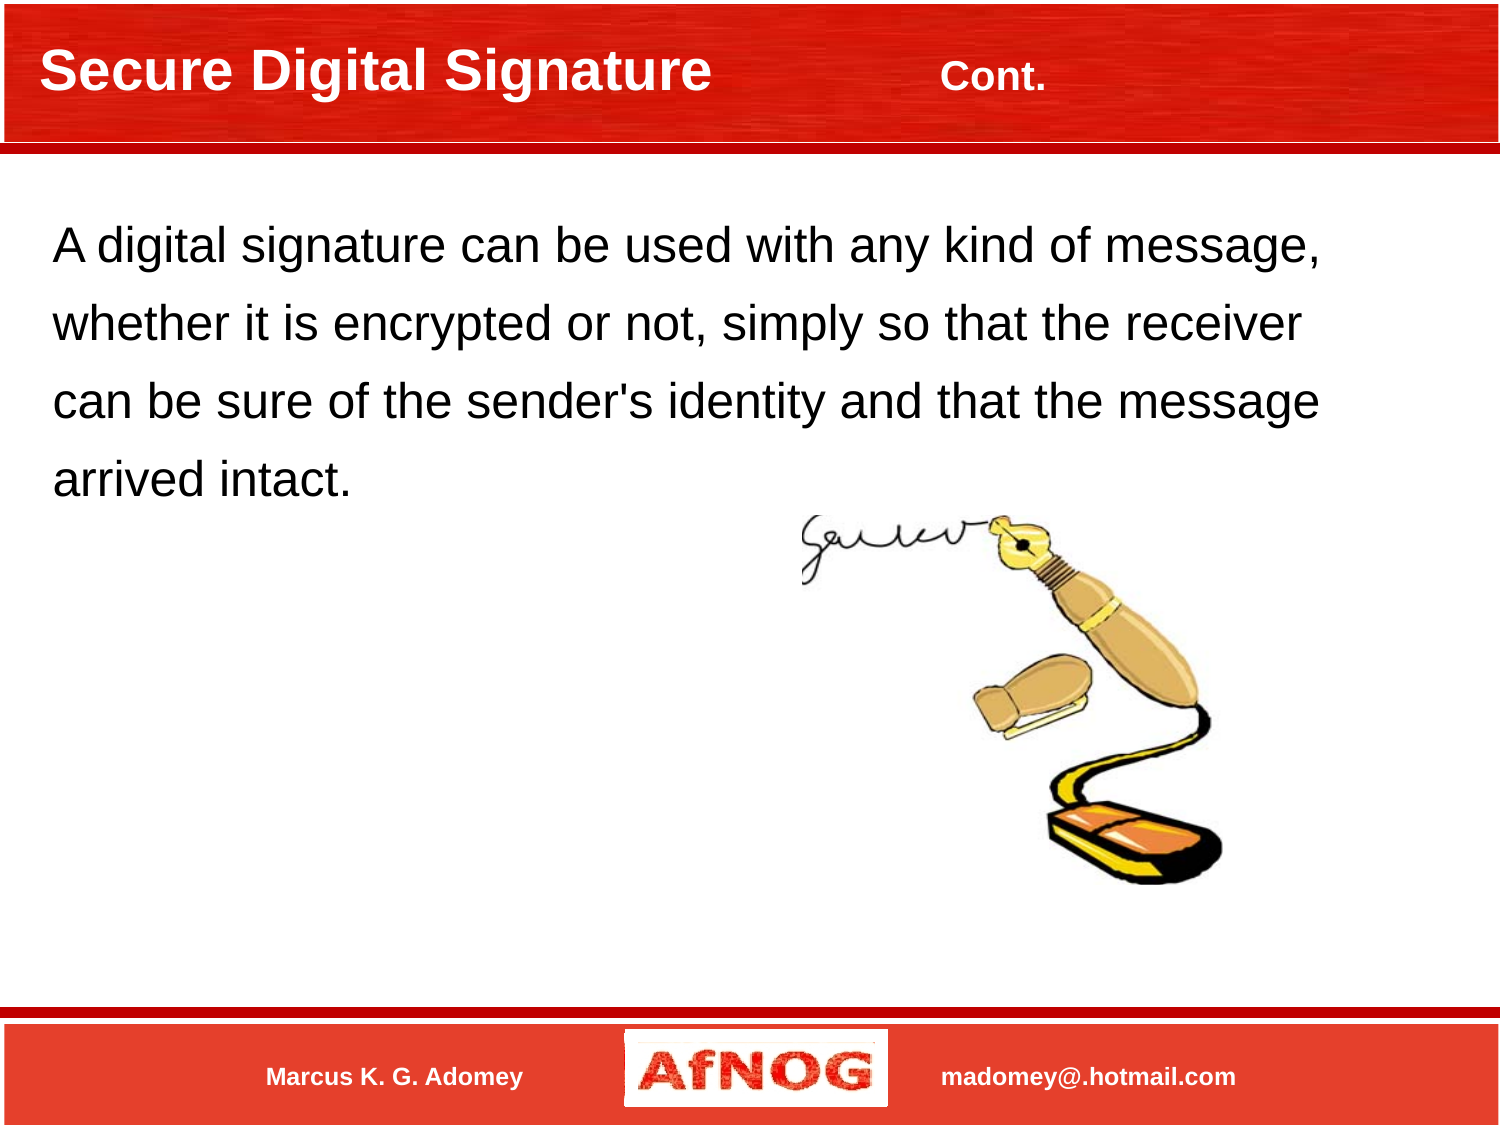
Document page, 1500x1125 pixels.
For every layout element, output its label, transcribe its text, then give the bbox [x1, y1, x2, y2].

text_box A digital signature can be used with any kind of message, whether it is encrypted or not, simply so that the receiver can be sure of the sender's identity and that the message arrived intact. [37, 187, 1363, 518]
text_box [800, 512, 1225, 888]
text_box Secure Digital Signature Cont. [24, 24, 1412, 111]
